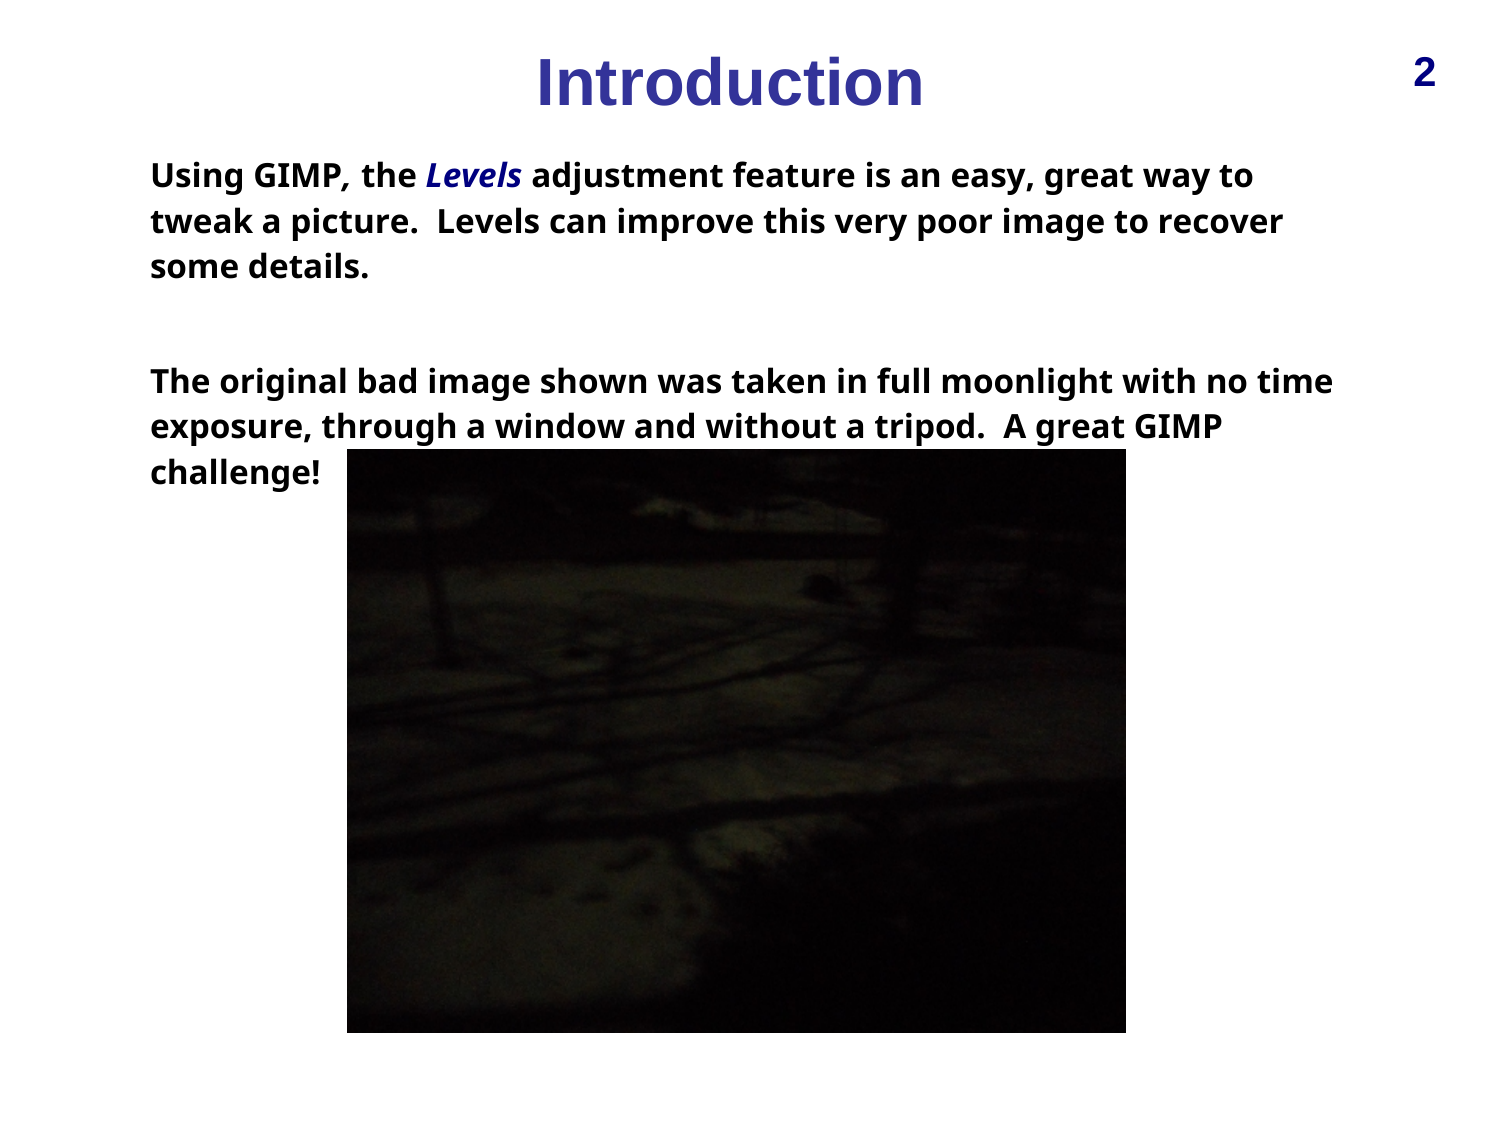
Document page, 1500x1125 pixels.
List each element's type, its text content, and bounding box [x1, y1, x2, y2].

picture [347, 449, 1126, 1033]
text_box 2 [1387, 37, 1463, 103]
list Using GIMP, the Levels adjustment feature is an easy, great way to tweak a picture. Levels can improve this very poor image to recover some details. The original bad image shown was taken in full moonlight with no time exposure, through a window and without a tripod. A great GIMP challenge! (DSCN1429.jpg: tree shadows on the snow) [150, 152, 1351, 1015]
title Introduction [375, 45, 1088, 120]
